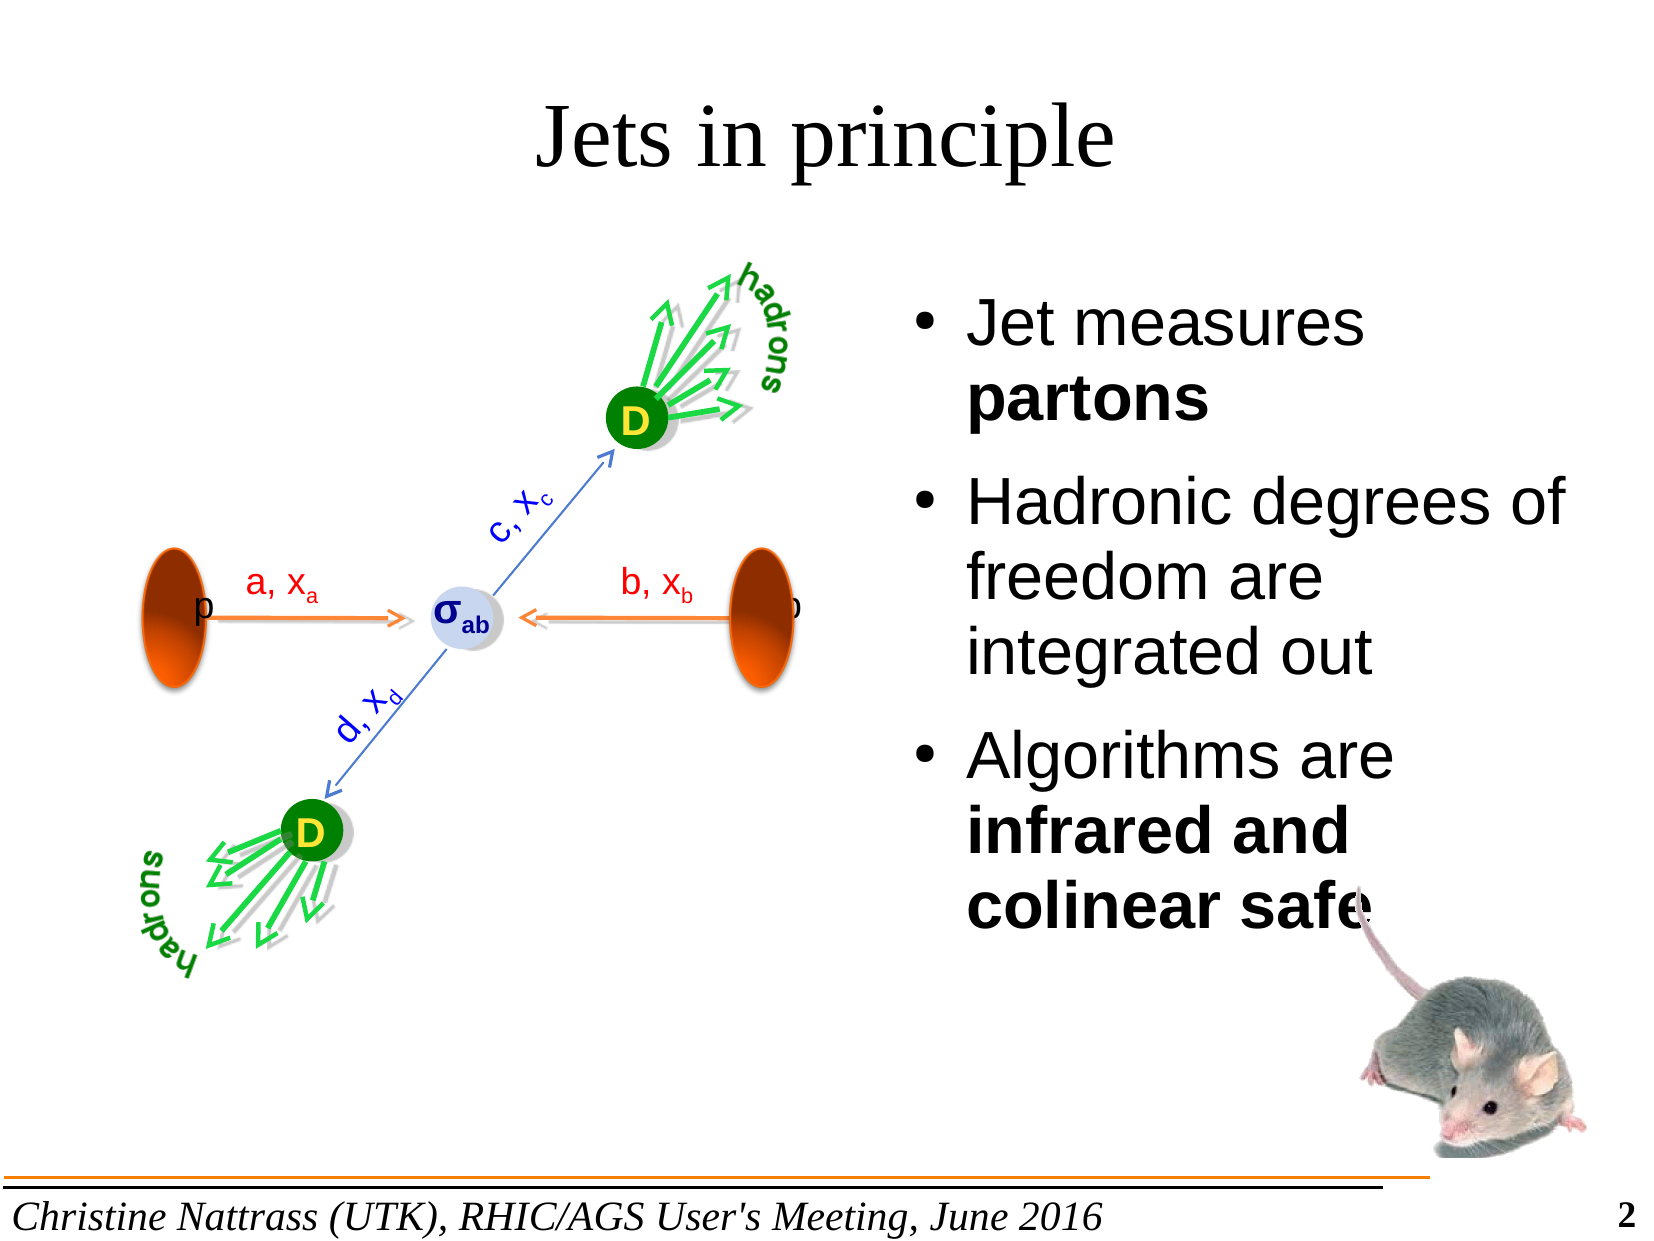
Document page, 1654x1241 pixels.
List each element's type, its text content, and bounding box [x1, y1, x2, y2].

text_box σab [418, 573, 556, 647]
text_box p [199, 600, 206, 616]
text_box a, xa [230, 548, 369, 616]
list Jet measures partons Hadronic degrees of freedom are integrated out Algorithms are infrared and colinear safe [895, 285, 1606, 1005]
picture [139, 813, 243, 980]
text_box c, xc [458, 423, 599, 572]
text_box p [143, 573, 206, 634]
text_box b, xb [605, 548, 744, 616]
title Jets in principle [82, 31, 1571, 239]
picture [1319, 866, 1620, 1158]
text_box D [605, 386, 694, 452]
picture [719, 541, 805, 701]
text_box d, xd [305, 624, 447, 773]
picture [677, 260, 792, 430]
text_box D [280, 797, 369, 864]
picture [131, 541, 217, 701]
